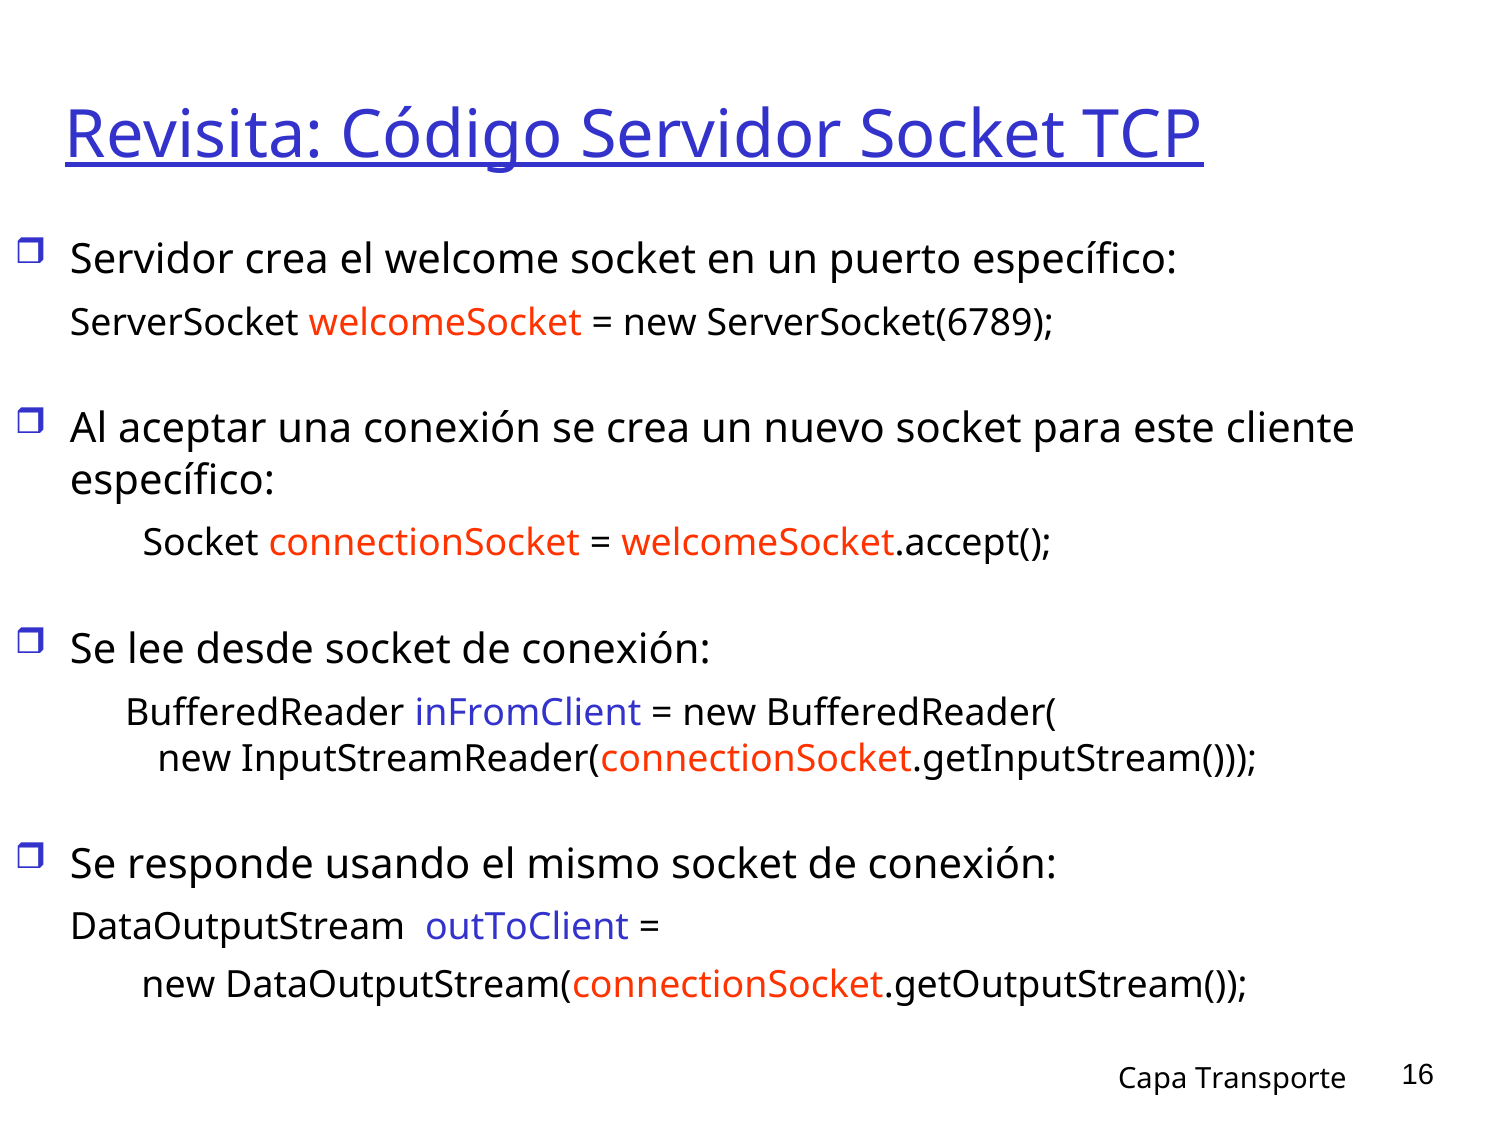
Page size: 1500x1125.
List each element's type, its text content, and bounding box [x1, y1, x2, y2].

title Revisita: Código Servidor Socket TCP [50, 37, 1450, 224]
list Servidor crea el welcome socket en un puerto específico: ServerSocket welcomeSocket = new ServerSocket(6789); Al aceptar una conexión se crea un nuevo socket para este cliente específico: Socket connectionSocket = welcomeSocket.accept(); Se lee desde socket de conexión: BufferedReader inFromClient = new BufferedReader( new InputStreamReader(connectionSocket.getInputStream())); Se responde usando el mismo socket de conexión: DataOutputStream outToClient = new DataOutputStream(connectionSocket.getOutputStream()); [0, 224, 1500, 1051]
